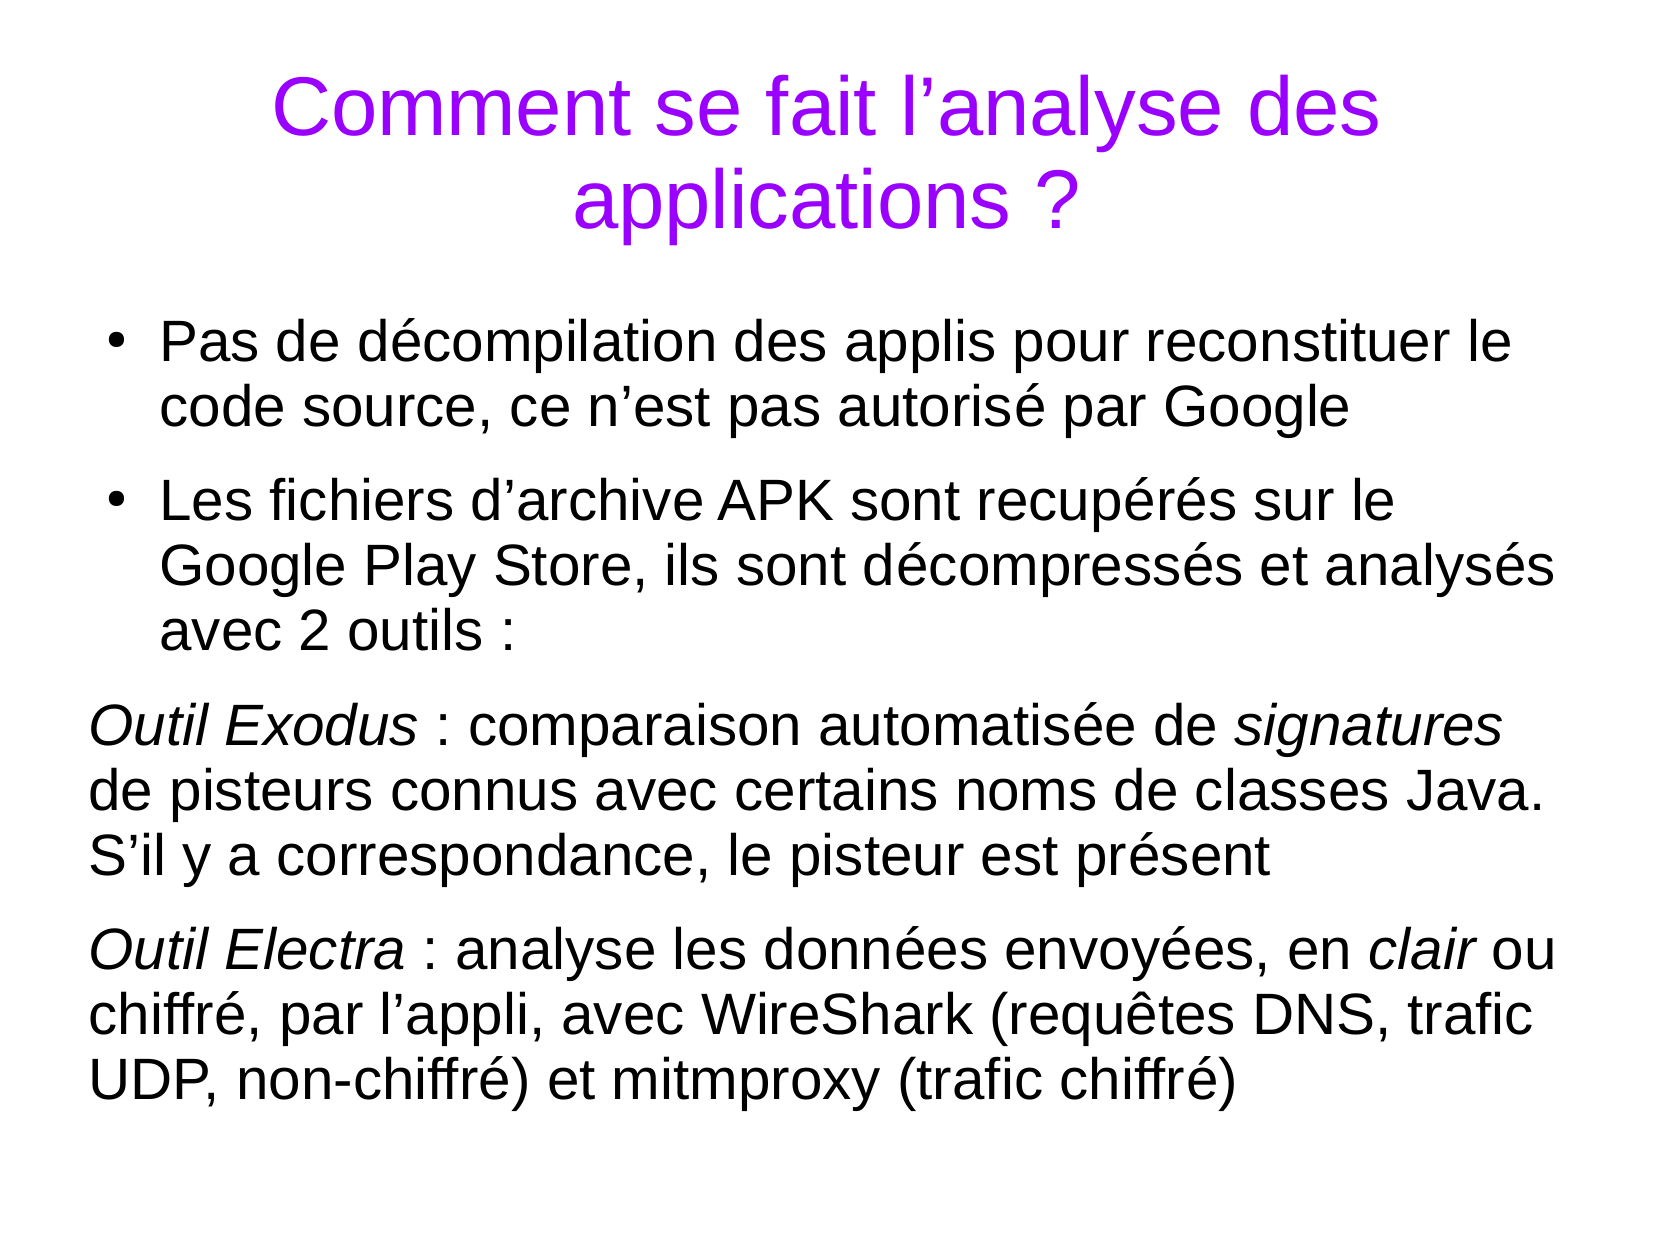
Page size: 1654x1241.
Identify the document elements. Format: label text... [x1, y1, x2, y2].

list Pas de décompilation des applis pour reconstituer le code source, ce n’est pas autorisé par Google Les fichiers d’archive APK sont recupérés sur le Google Play Store, ils sont décompressés et analysés avec 2 outils : Outil Exodus : comparaison automatisée de signatures de pisteurs connus avec certains noms de classes Java. S’il y a correspondance, le pisteur est présent Outil Electra : analyse les données envoyées, en clair ou chiffré, par l’appli, avec WireShark (requêtes DNS, trafic UDP, non-chiffré) et mitmproxy (trafic chiffré) [88, 308, 1577, 1123]
title Comment se fait l’analyse des applications ? [82, 49, 1571, 257]
